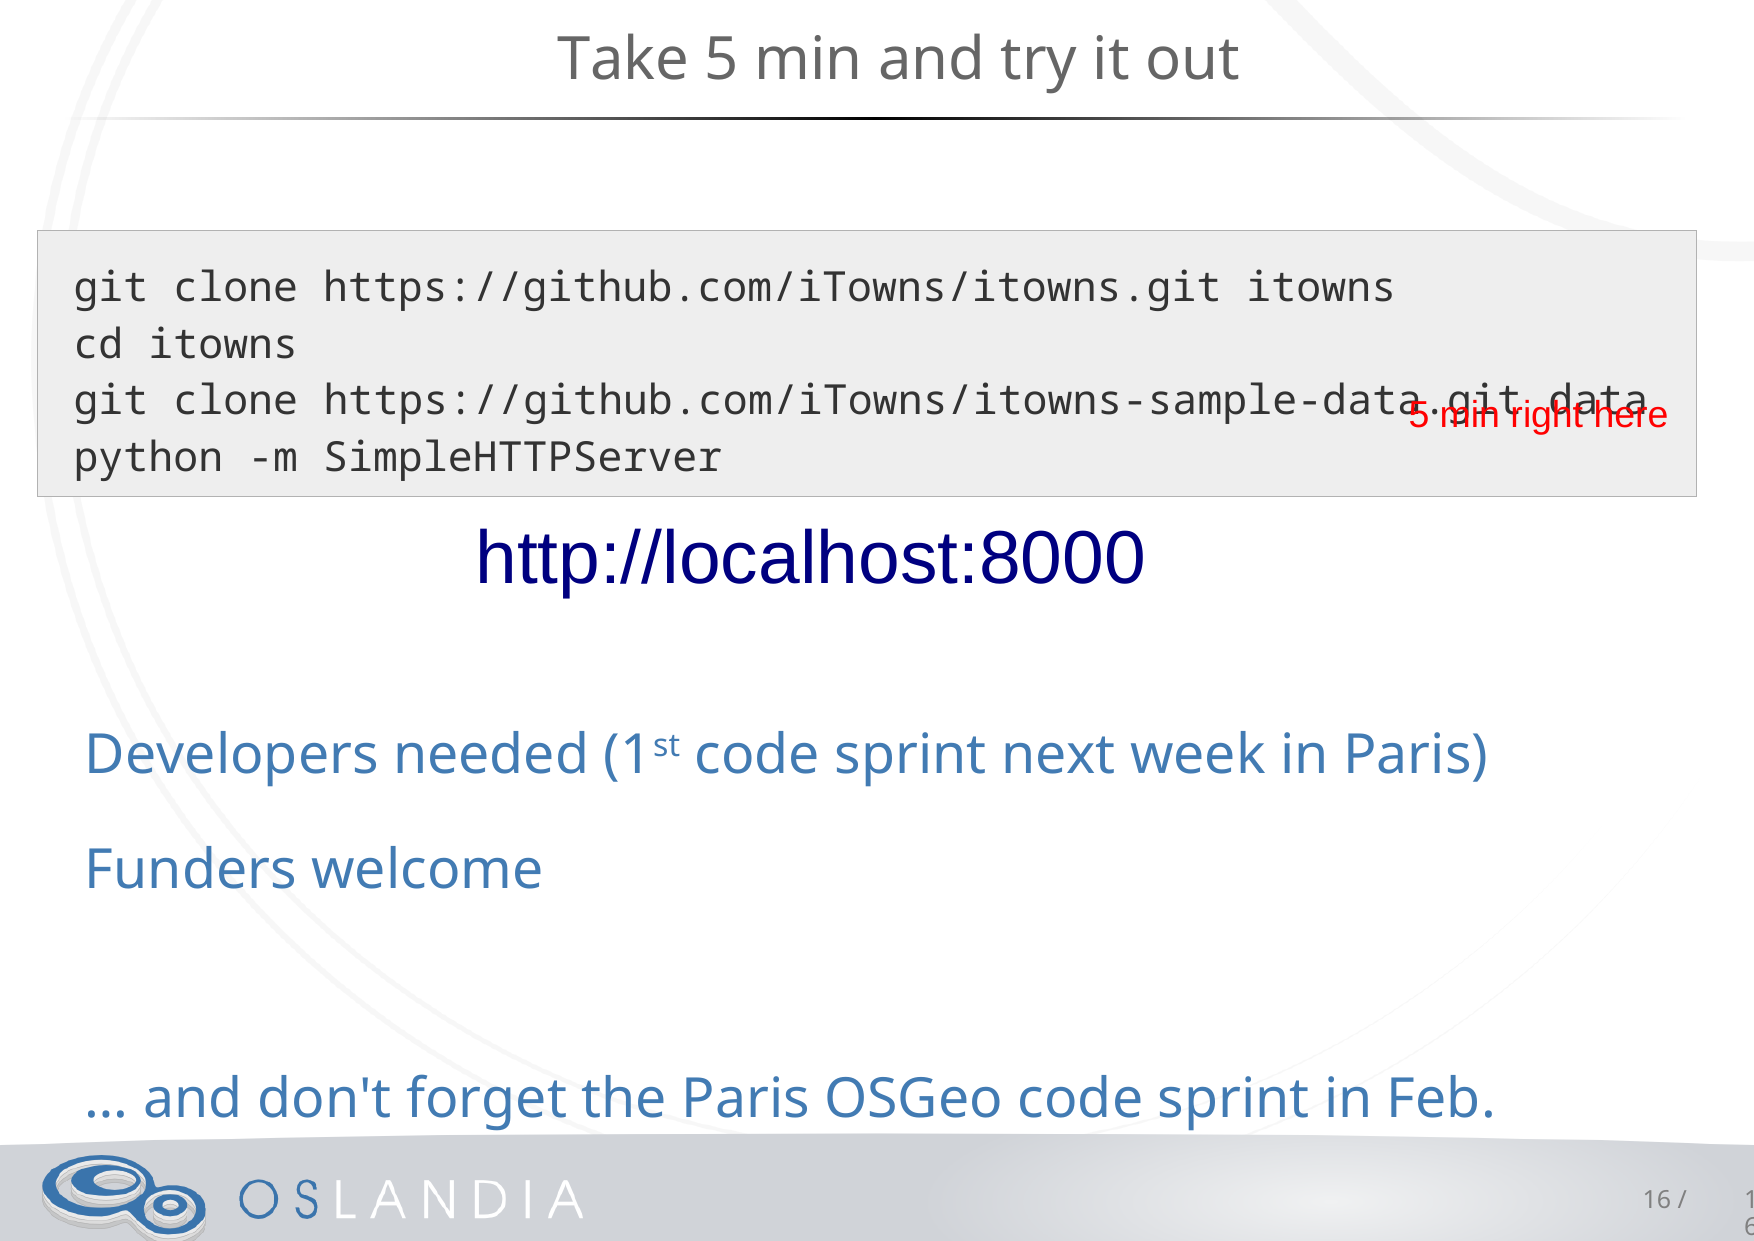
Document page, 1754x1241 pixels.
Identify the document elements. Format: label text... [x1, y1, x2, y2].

picture [0, 0, 1754, 1241]
picture [1053, 1106, 1069, 1113]
text_box Developers needed (1st code sprint next week in Paris) Funders welcome … and don't forget the Paris OSGeo code sprint in Feb. [55, 714, 1754, 1106]
picture [723, 1106, 737, 1114]
picture [265, 1106, 281, 1113]
picture [216, 1106, 232, 1113]
title Take 5 min and try it out [31, 14, 1754, 98]
text_box http://localhost:8000 [460, 507, 1264, 626]
picture [1194, 1106, 1209, 1113]
picture [1085, 1106, 1101, 1113]
picture [151, 1106, 165, 1114]
picture [489, 1106, 505, 1114]
text_box [37, 230, 1697, 497]
picture [978, 1106, 994, 1113]
picture [908, 1106, 928, 1113]
picture [300, 1106, 316, 1113]
picture [1748, 1226, 1754, 1233]
text_box 5 min right here [1393, 386, 1684, 443]
text_box git clone https://github.com/iTowns/itowns.git itowns cd itowns git clone https://github.com/iTowns/itowns-sample-data.git data python -m SimpleHTTPServer [58, 249, 1725, 714]
picture [434, 1106, 450, 1113]
picture [1456, 1106, 1472, 1113]
picture [834, 1106, 857, 1113]
